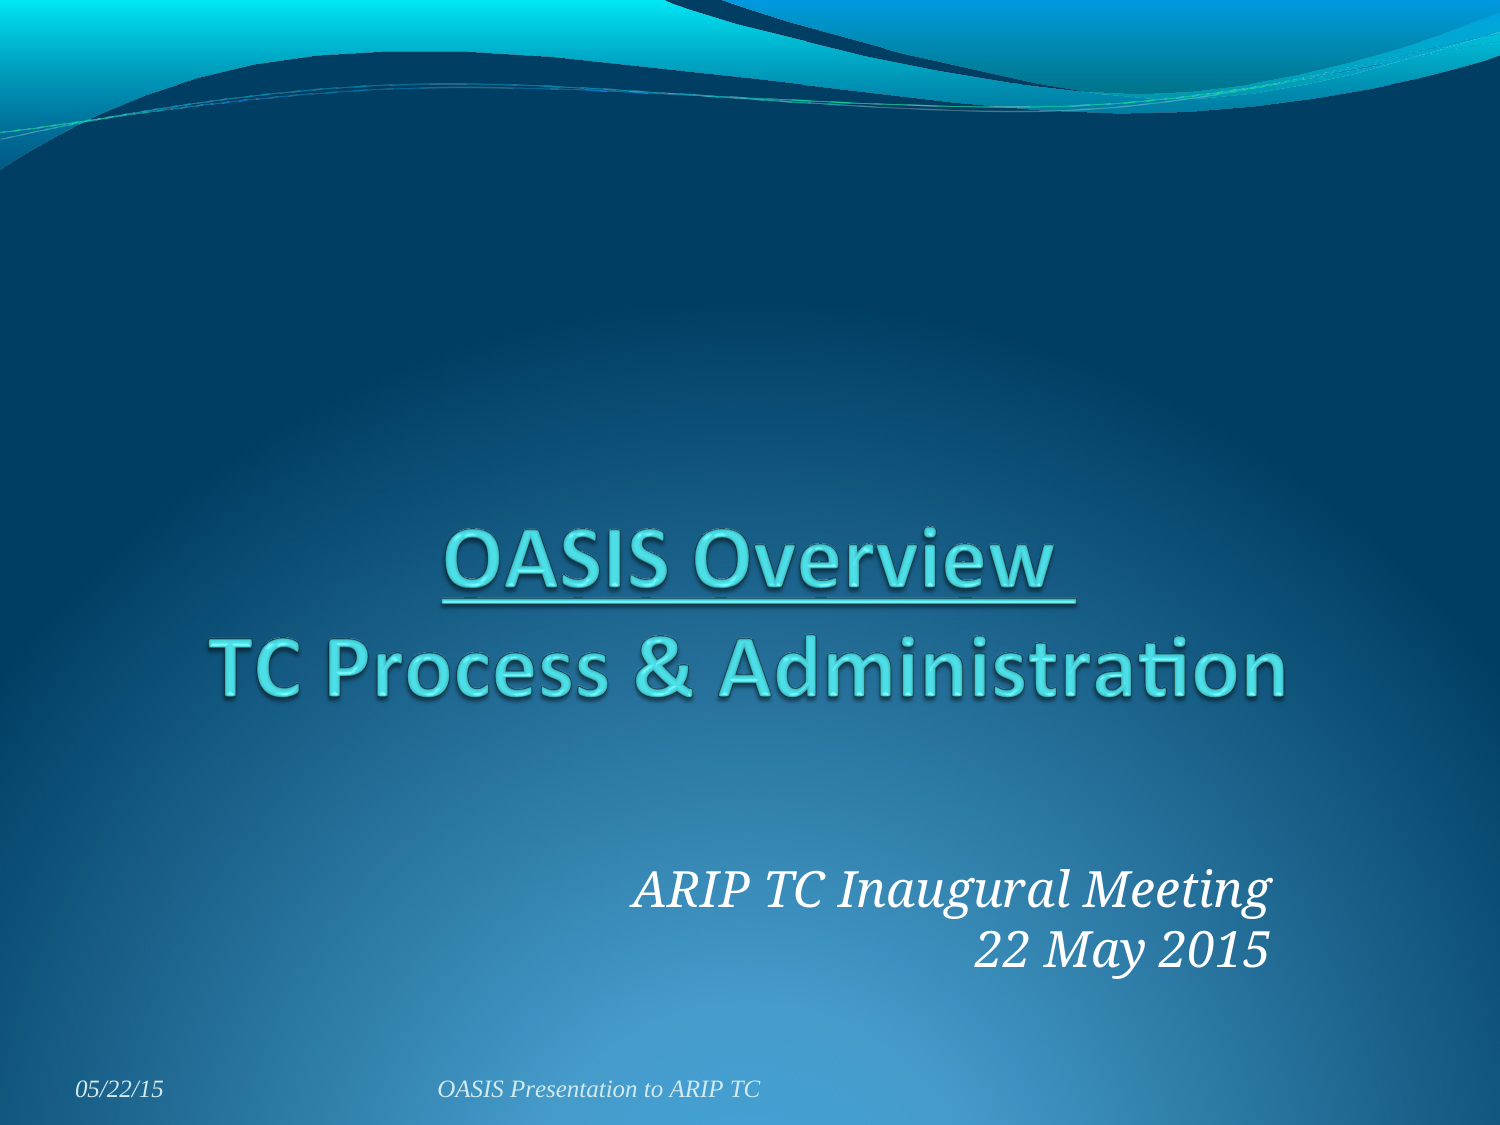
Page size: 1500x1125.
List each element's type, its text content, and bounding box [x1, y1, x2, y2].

text_box 05/22/15 [75, 1042, 425, 1103]
picture [0, 0, 1500, 1125]
text_box ARIP TC Inaugural Meeting 22 May 2015 [225, 849, 1276, 1001]
text_box OASIS Presentation to ARIP TC [437, 1042, 988, 1103]
